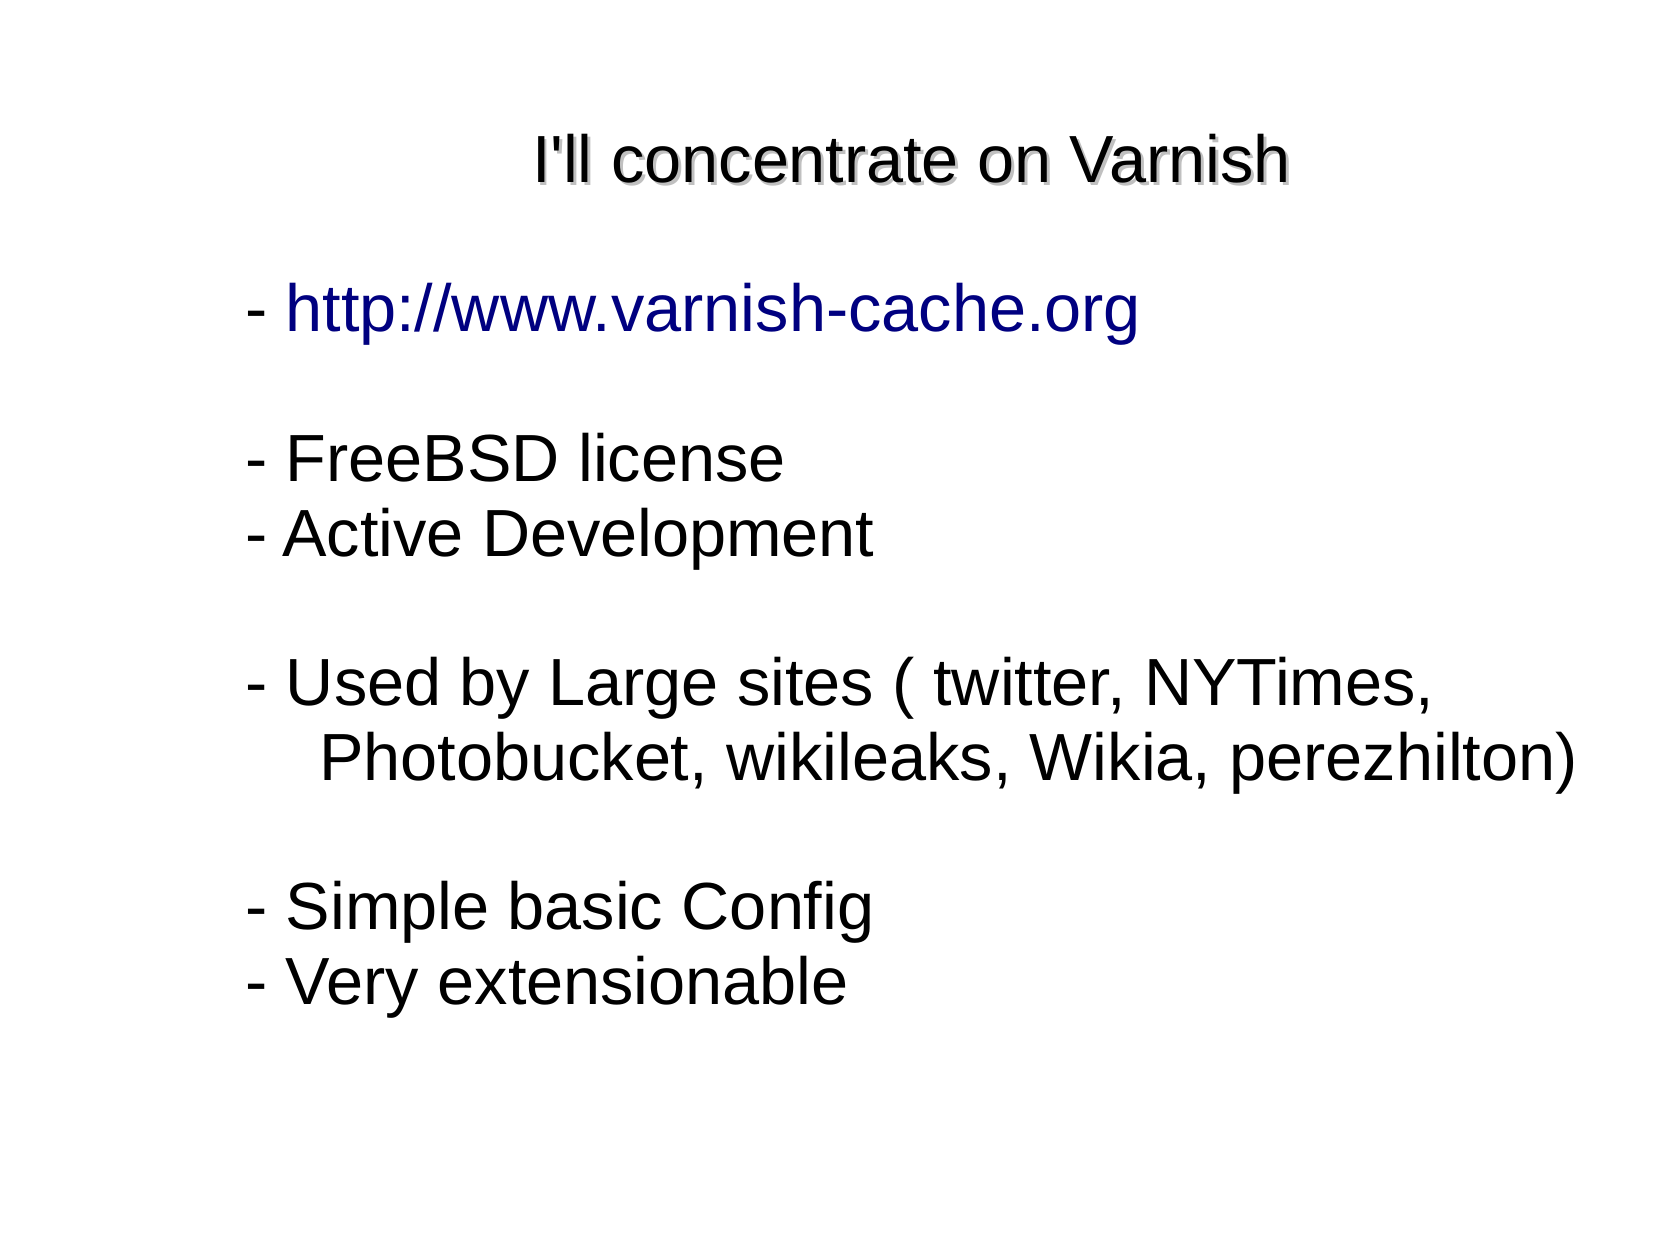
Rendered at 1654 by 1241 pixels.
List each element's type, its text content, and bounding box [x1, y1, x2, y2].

text_box I'll concentrate on Varnish - http://www.varnish-cache.org - FreeBSD license - Active Development - Used by Large sites ( twitter, NYTimes, Photobucket, wikileaks, Wikia, perezhilton) - Simple basic Config - Very extensionable [230, 114, 1591, 1126]
